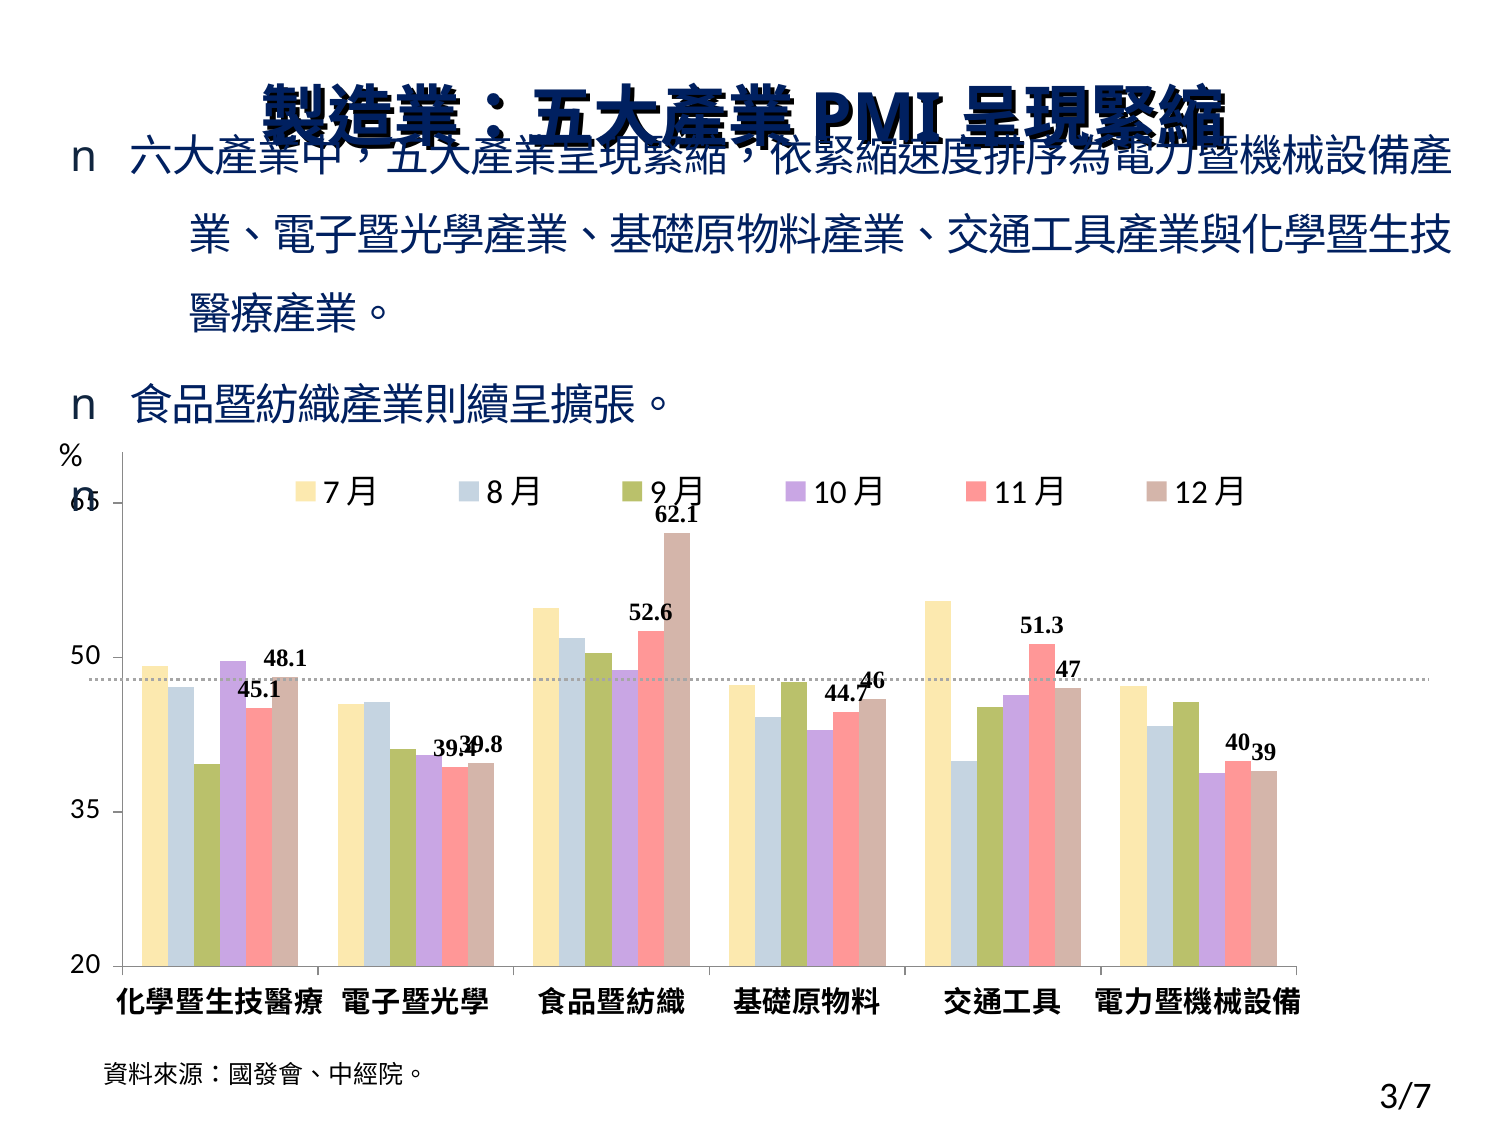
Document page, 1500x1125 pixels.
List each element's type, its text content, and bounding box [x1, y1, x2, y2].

text_box % [43, 425, 139, 481]
title 製造業：五大產業PMI呈現緊縮 [0, 0, 1500, 150]
chart [41, 440, 1467, 1034]
text_box 六大產業中，五大產業呈現緊縮，依緊縮速度排序為電力暨機械設備產業、電子暨光學產業、基礎原物料產業、交通工具產業與化學暨生技醫療產業。 食品暨紡織產業則續呈擴張。 [25, 101, 1467, 440]
text_box 資料來源：國發會、中經院。 [88, 1055, 1500, 1097]
